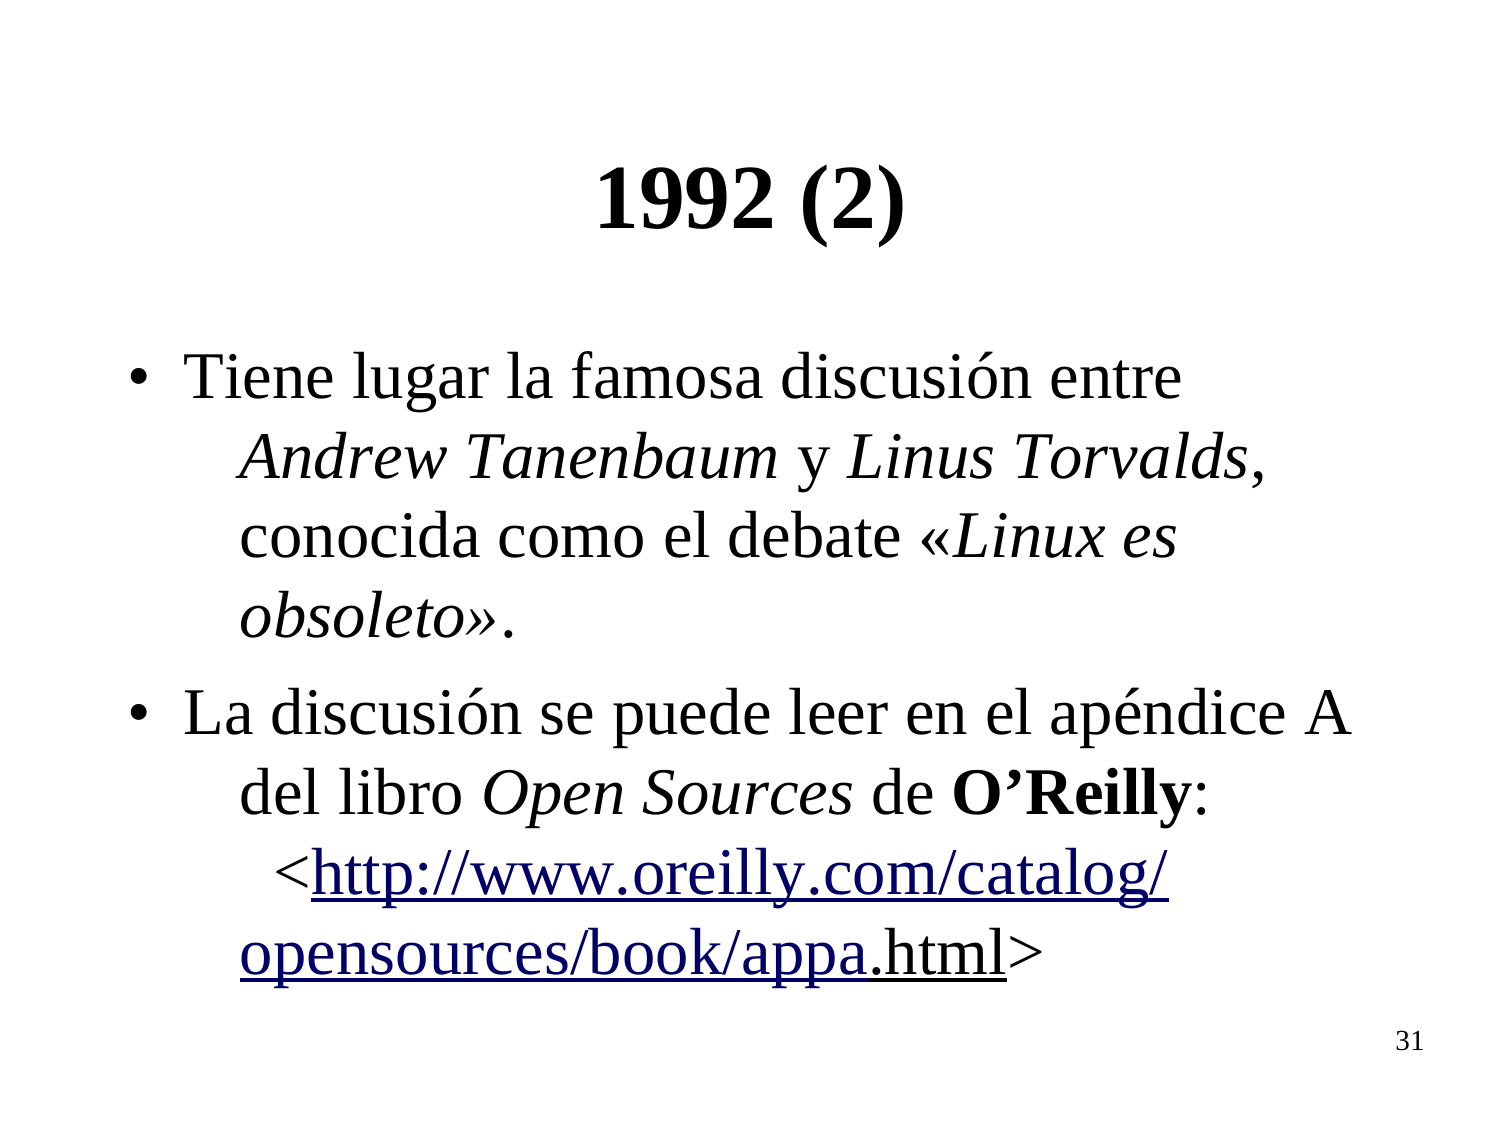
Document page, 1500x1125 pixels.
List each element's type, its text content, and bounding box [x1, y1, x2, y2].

list Tiene lugar la famosa discusión entre Andrew Tanenbaum y Linus Torvalds, conocida como el debate «Linux es obsoleto». La discusión se puede leer en el apéndice A del libro Open Sources de O’Reilly: <http://www.oreilly.com/catalog/opensources/book/appa.html> [112, 324, 1388, 1000]
title 1992 (2) [112, 99, 1388, 288]
